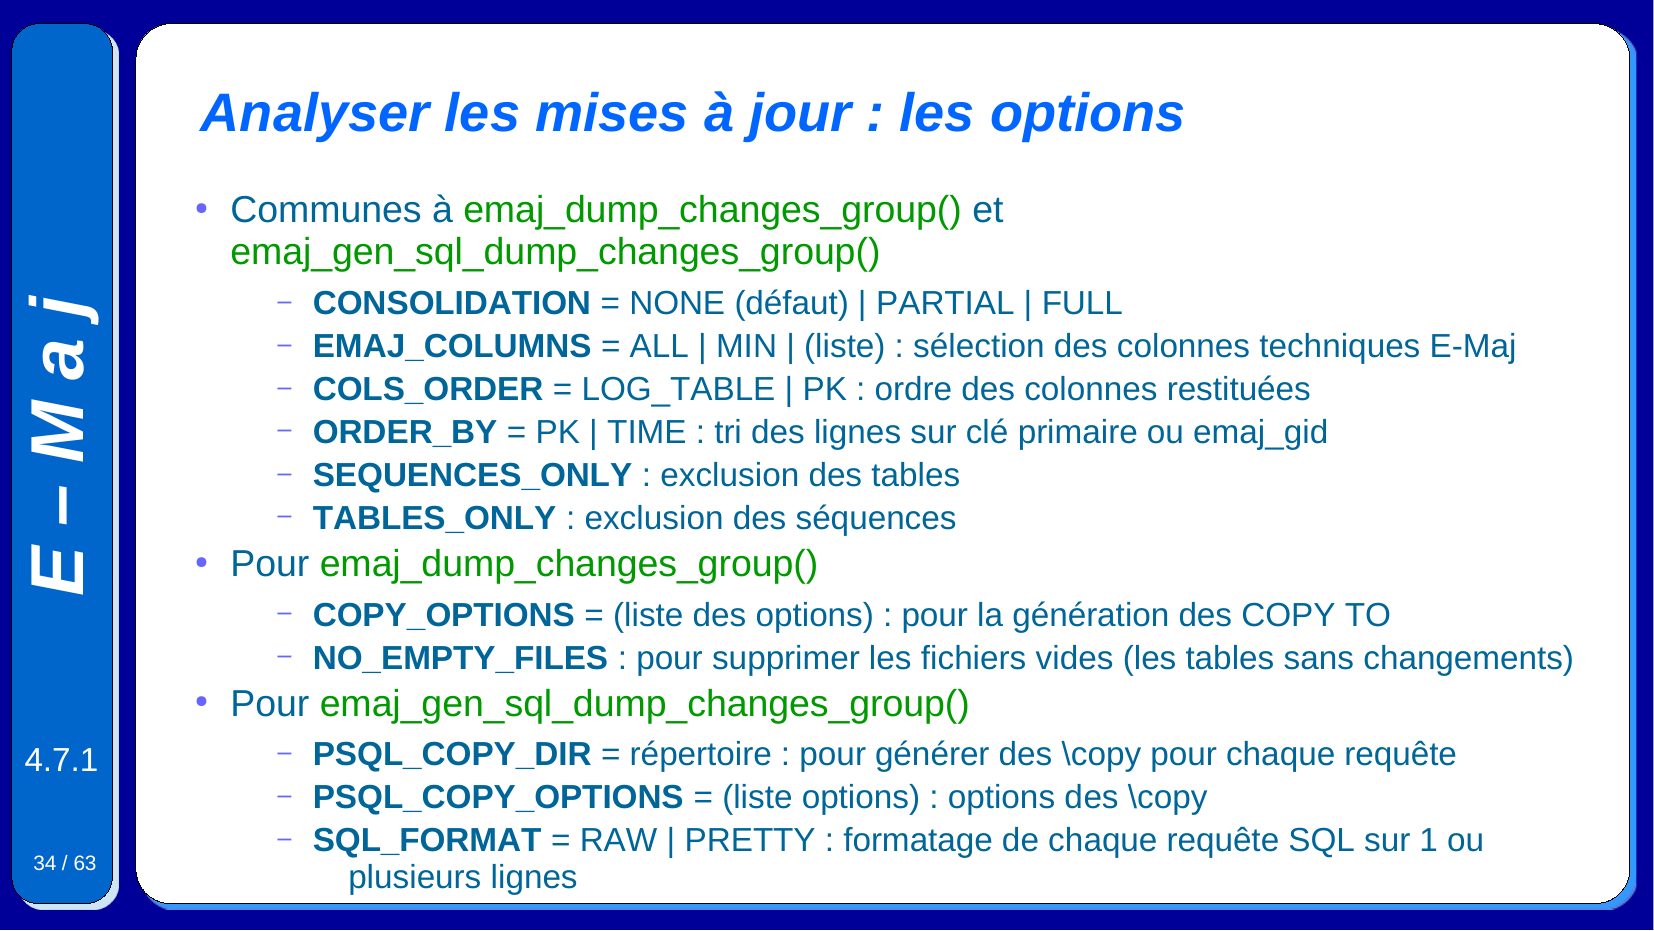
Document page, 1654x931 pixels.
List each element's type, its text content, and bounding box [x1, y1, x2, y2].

title Analyser les mises à jour : les options [200, 34, 1575, 188]
list Communes à emaj_dump_changes_group() et emaj_gen_sql_dump_changes_group() CONSOLIDATION = NONE (défaut) | PARTIAL | FULL EMAJ_COLUMNS = ALL | MIN | (liste) : sélection des colonnes techniques E-Maj COLS_ORDER = LOG_TABLE | PK : ordre des colonnes restituées ORDER_BY = PK | TIME : tri des lignes sur clé primaire ou emaj_gid SEQUENCES_ONLY : exclusion des tables TABLES_ONLY : exclusion des séquences Pour emaj_dump_changes_group() COPY_OPTIONS = (liste des options) : pour la génération des COPY TO NO_EMPTY_FILES : pour supprimer les fichiers vides (les tables sans changements) Pour emaj_gen_sql_dump_changes_group() PSQL_COPY_DIR = répertoire : pour générer des \copy pour chaque requête PSQL_COPY_OPTIONS = (liste options) : options des \copy SQL_FORMAT = RAW | PRETTY : formatage de chaque requête SQL sur 1 ou plusieurs lignes [177, 188, 1587, 896]
